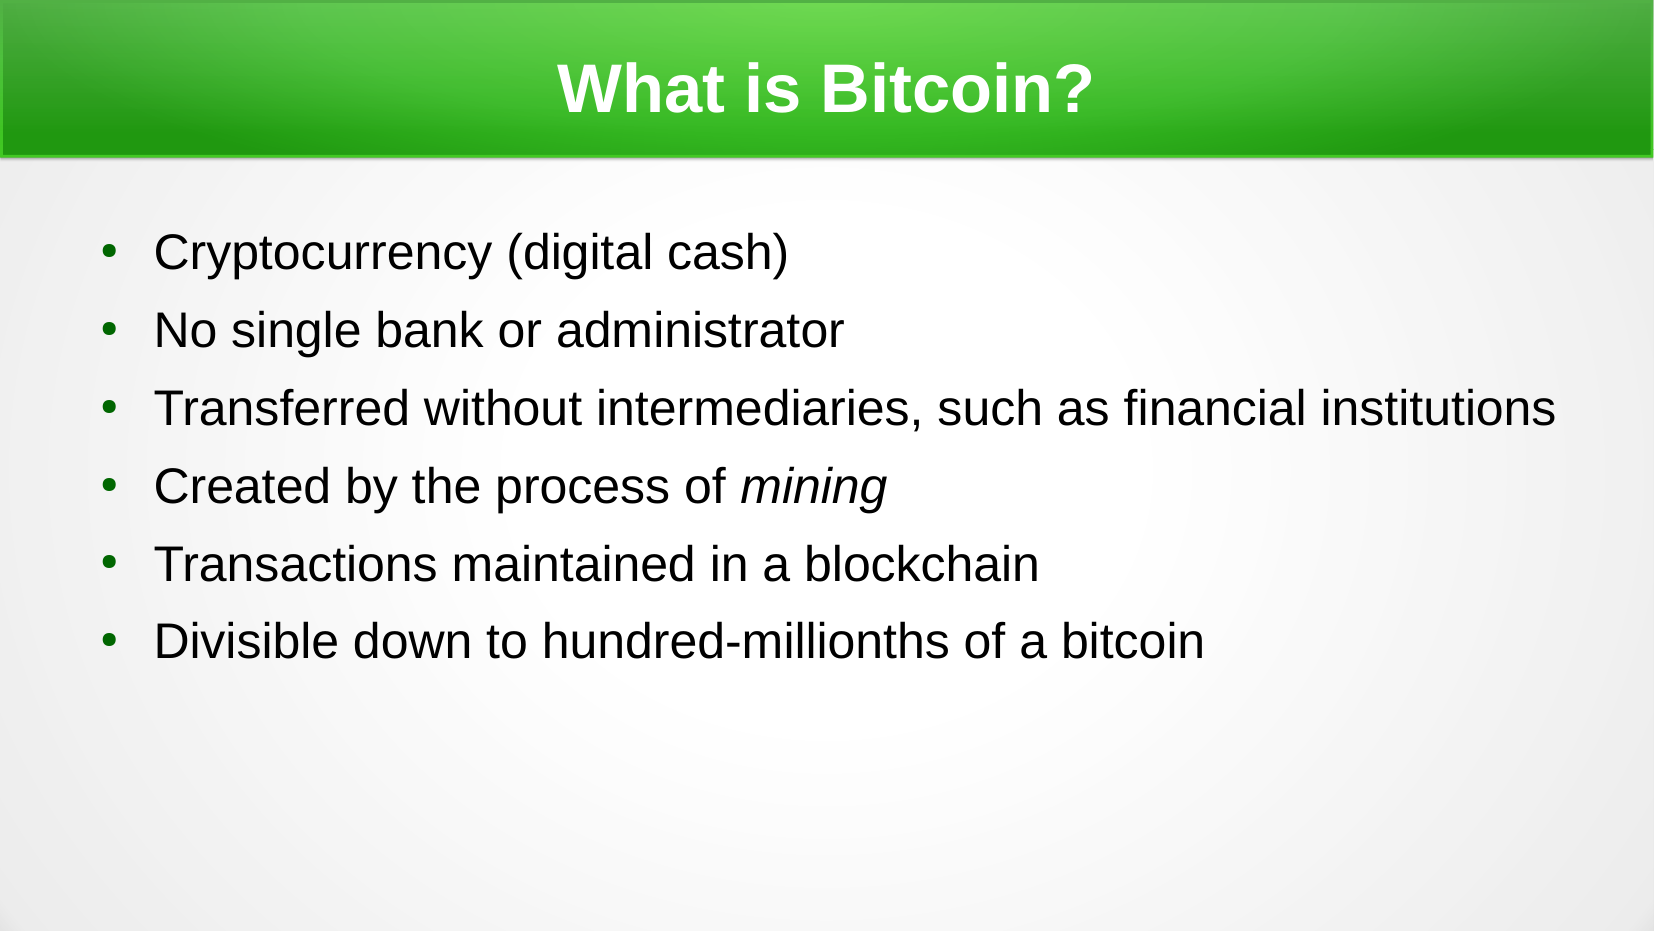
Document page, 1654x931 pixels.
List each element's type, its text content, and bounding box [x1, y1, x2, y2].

list Cryptocurrency (digital cash) No single bank or administrator Transferred without intermediaries, such as financial institutions Created by the process of mining Transactions maintained in a blockchain Divisible down to hundred-millionths of a bitcoin [82, 224, 1571, 764]
title What is Bitcoin? [82, 35, 1571, 142]
